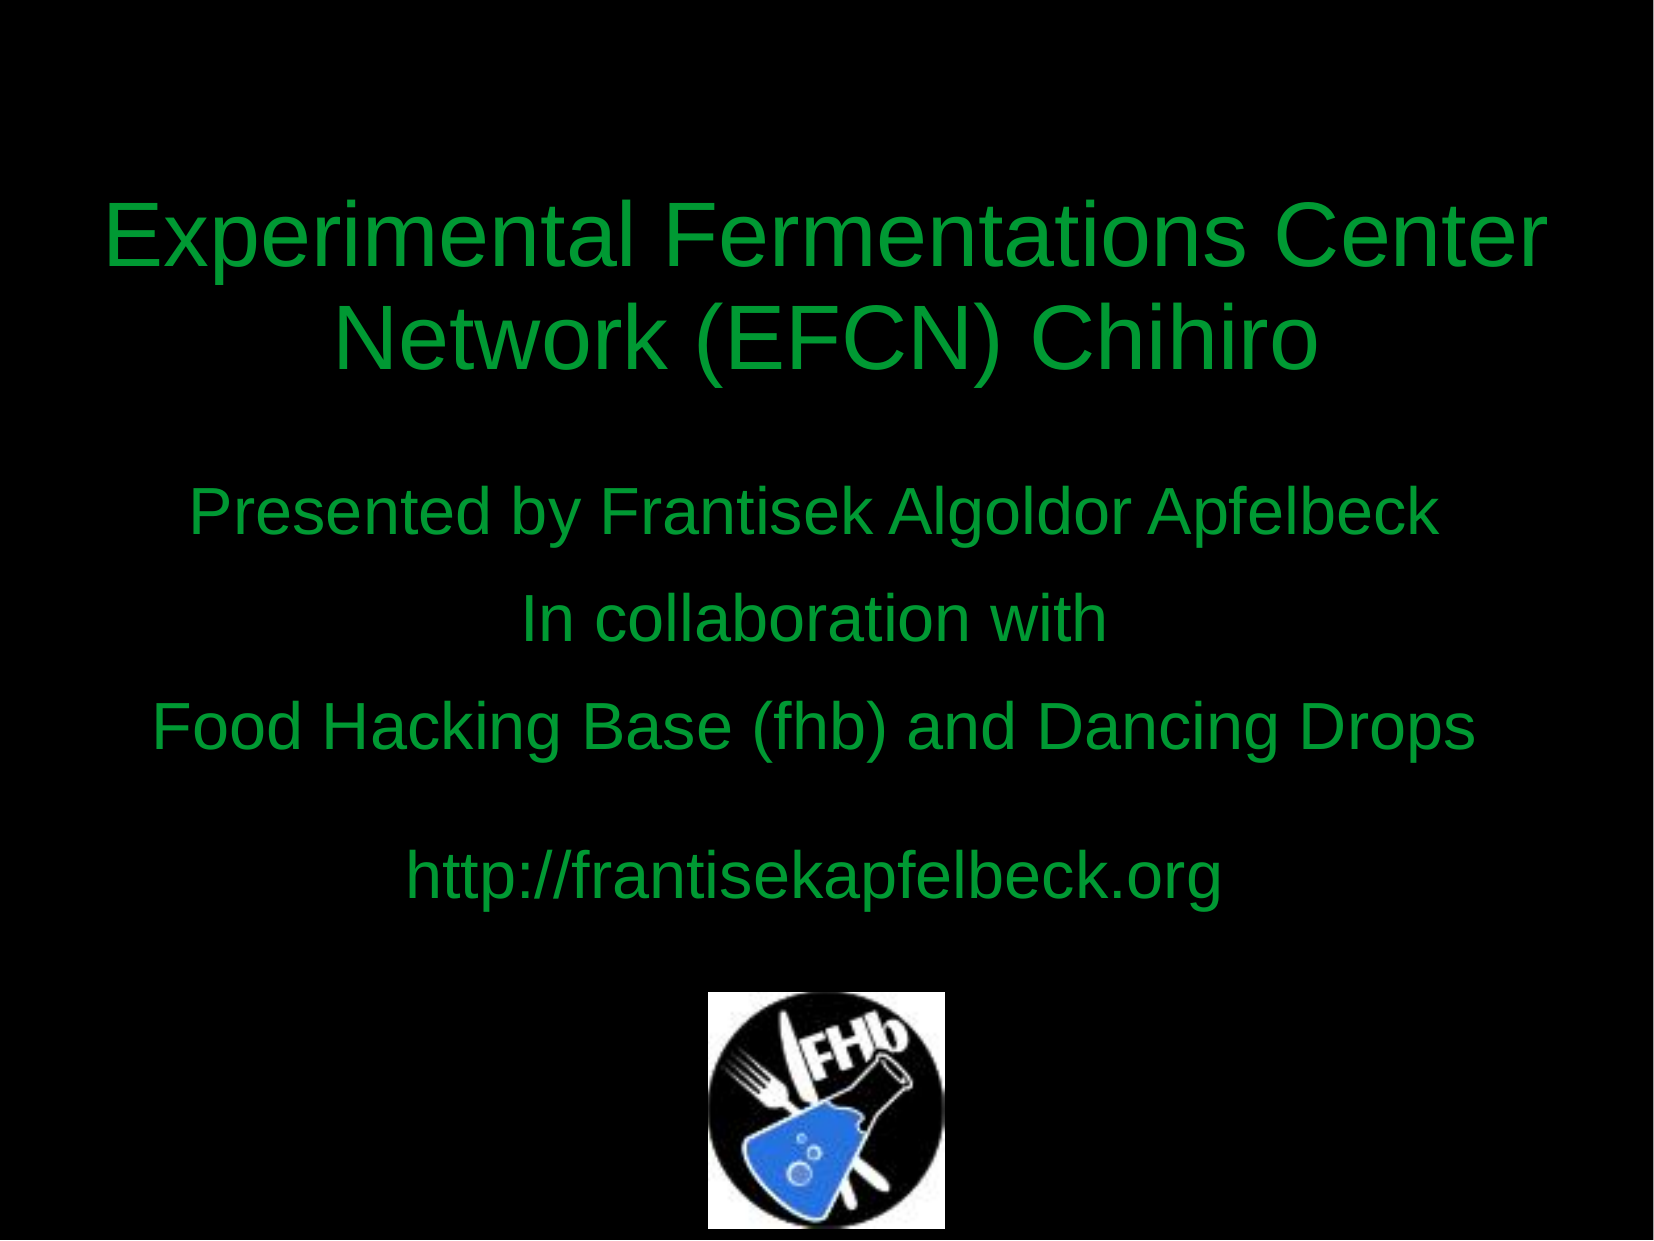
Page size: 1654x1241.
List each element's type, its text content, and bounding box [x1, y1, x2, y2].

picture [708, 992, 945, 1229]
title Experimental Fermentations Center Network (EFCN) Chihiro [82, 182, 1571, 390]
subtitle Presented by Frantisek Algoldor Apfelbeck In collaboration with Food Hacking Base (fhb) and Dancing Drops http://frantisekapfelbeck.org [70, 473, 1559, 914]
